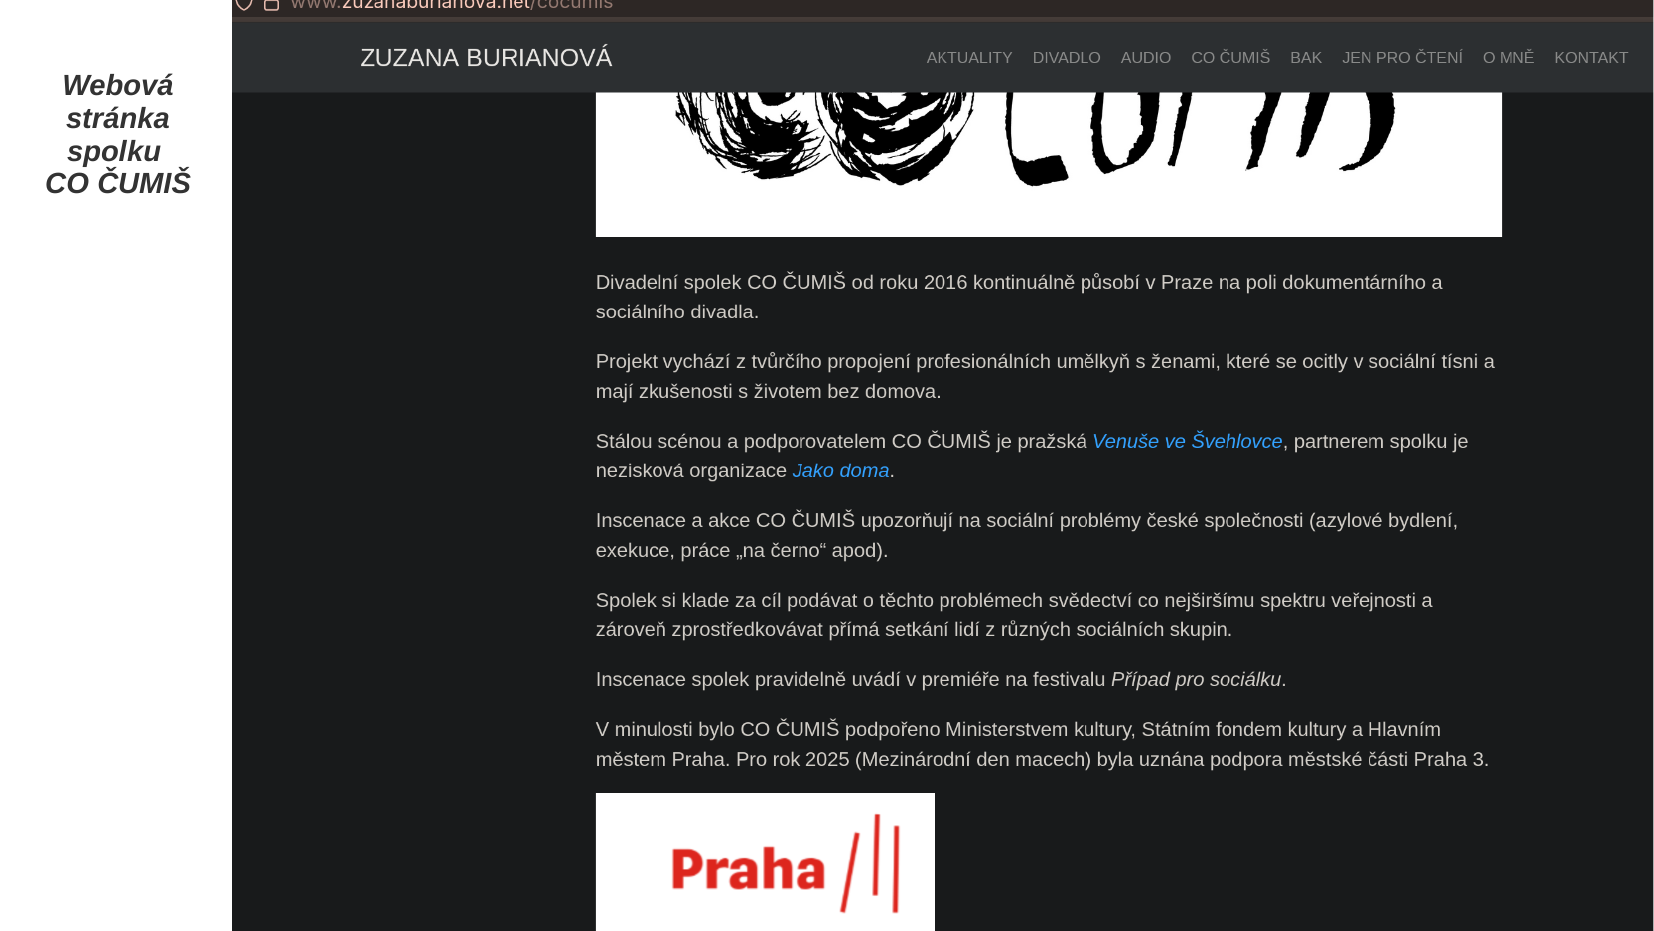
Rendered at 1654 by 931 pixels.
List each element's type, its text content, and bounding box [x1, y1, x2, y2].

picture [232, 0, 1654, 931]
title Webová stránka spolku CO ČUMIŠ [29, 68, 207, 233]
